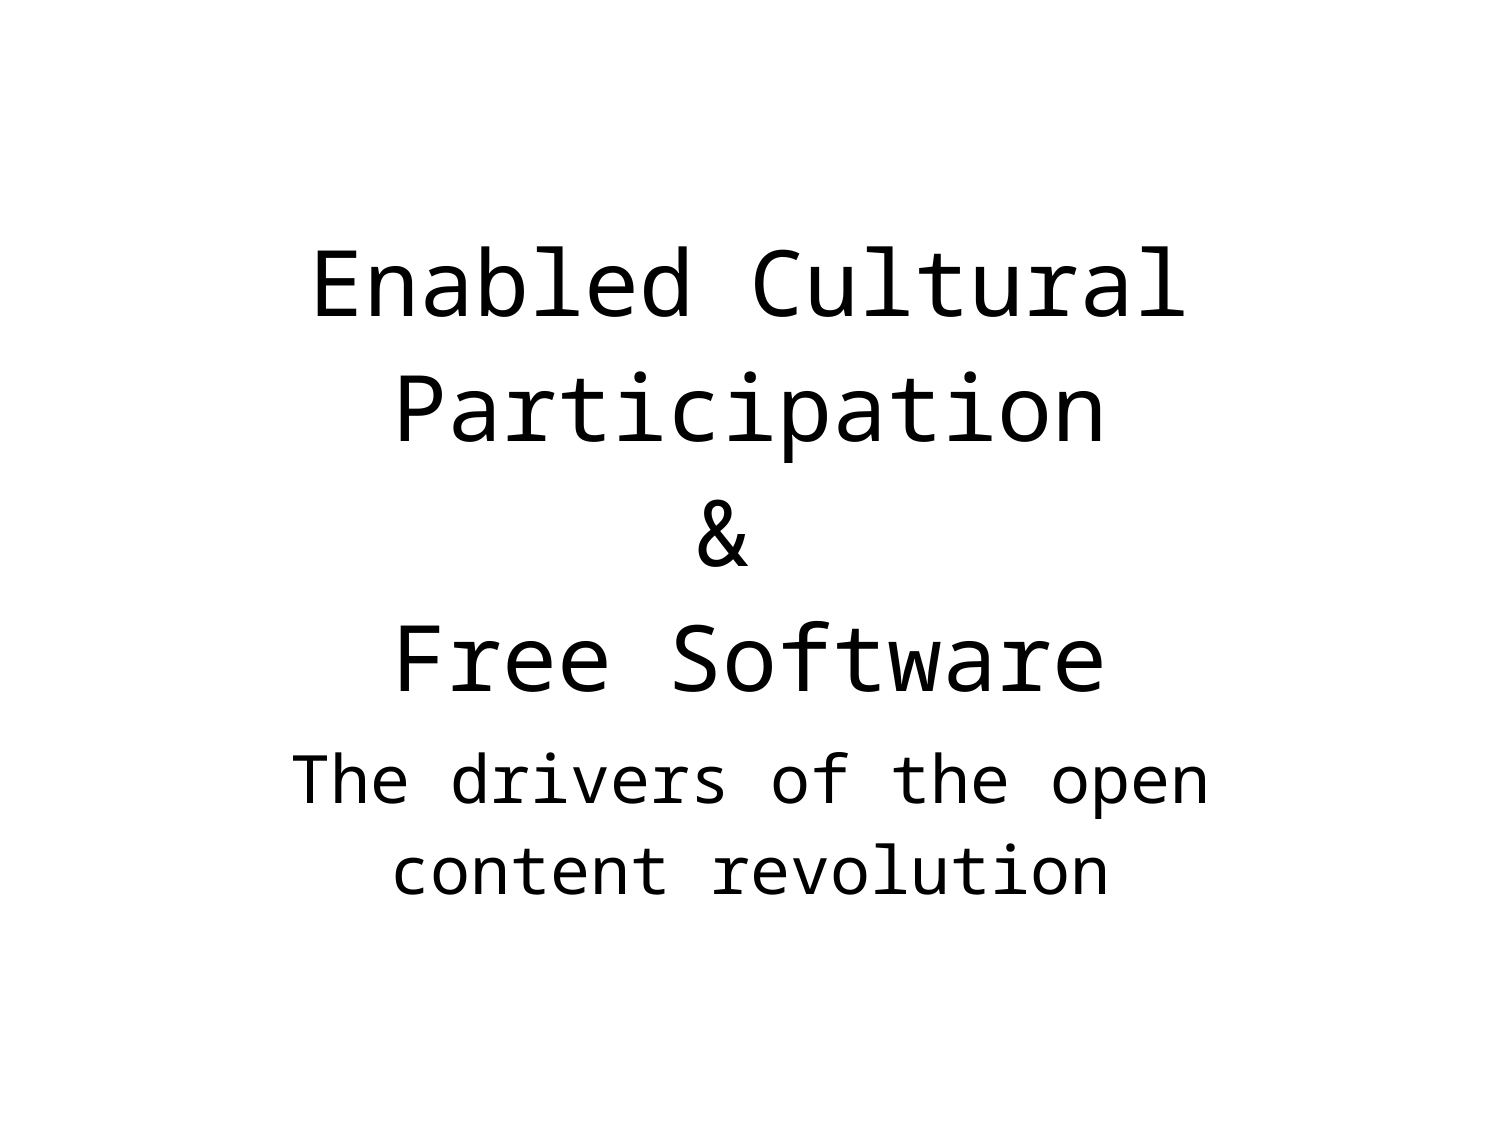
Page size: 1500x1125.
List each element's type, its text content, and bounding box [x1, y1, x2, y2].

subtitle The drivers of the open content revolution [225, 725, 1276, 1013]
title Enabled Cultural Participation & Free Software [112, 241, 1388, 697]
